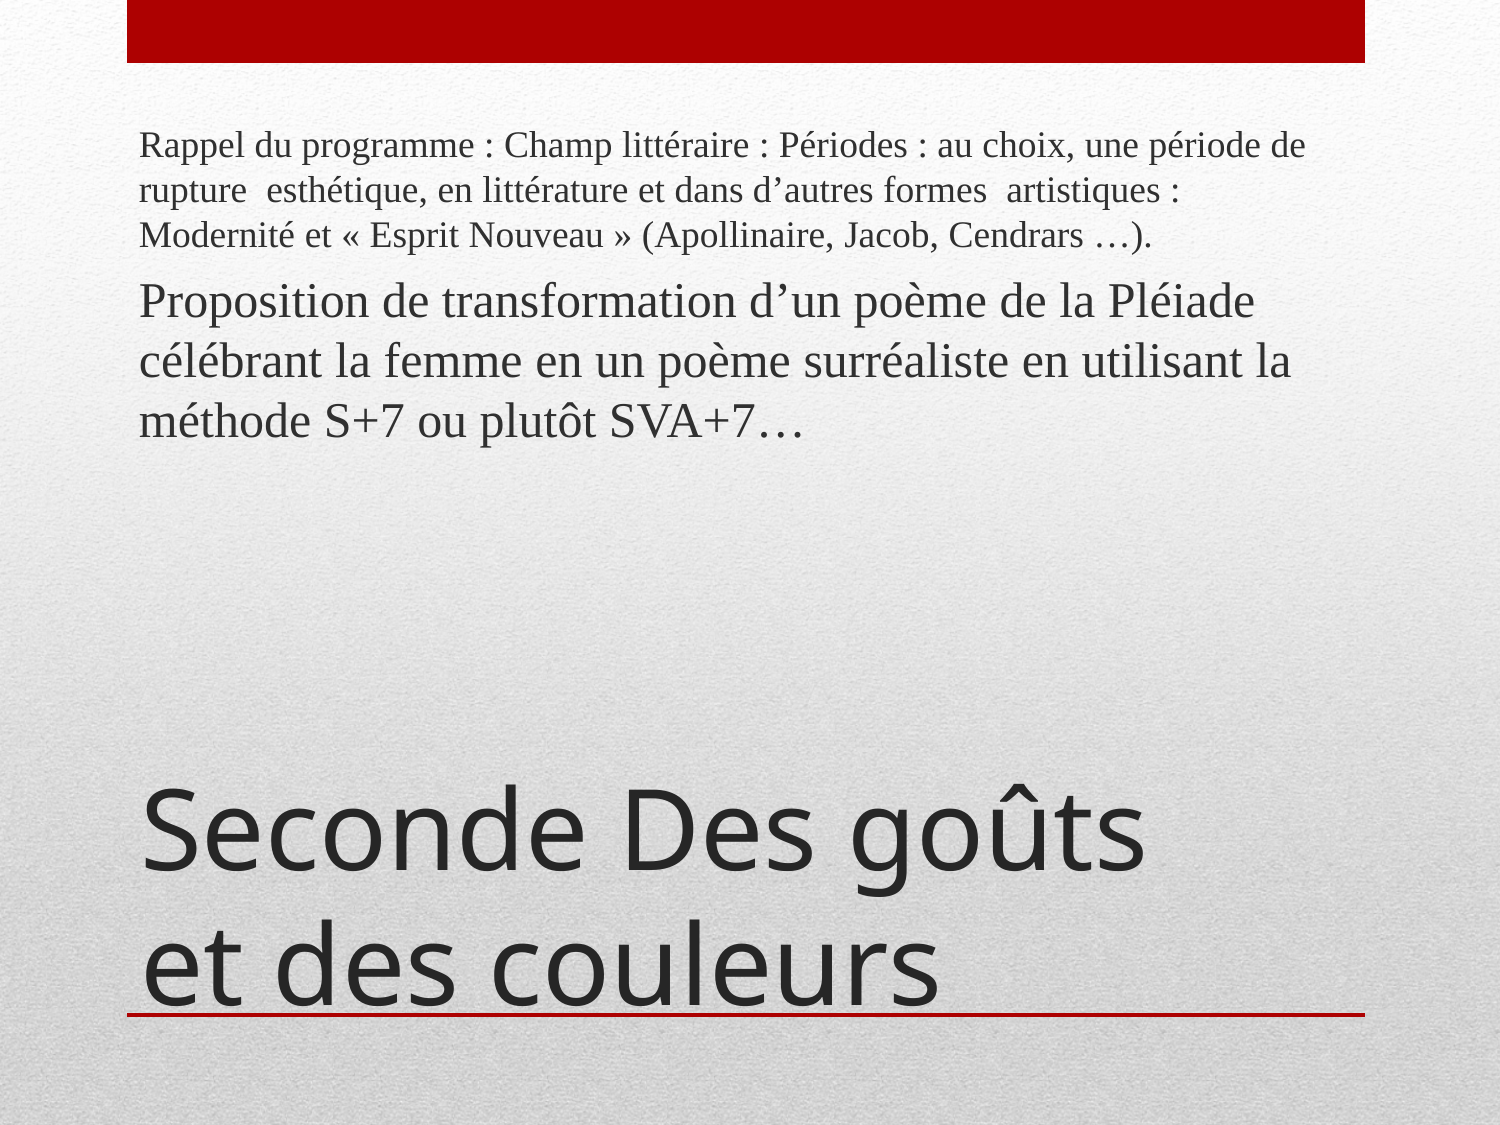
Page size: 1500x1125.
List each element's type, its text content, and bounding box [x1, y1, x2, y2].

list Rappel du programme : Champ littéraire : Périodes : au choix, une période de rupture esthétique, en littérature et dans d’autres formes artistiques : Modernité et « Esprit Nouveau » (Apollinaire, Jacob, Cendrars …). Proposition de transformation d’un poème de la Pléiade célébrant la femme en un poème surréaliste en utilisant la méthode S+7 ou plutôt SVA+7… [123, 90, 1362, 550]
title Seconde Des goûts et des couleurs [125, 750, 1238, 1013]
